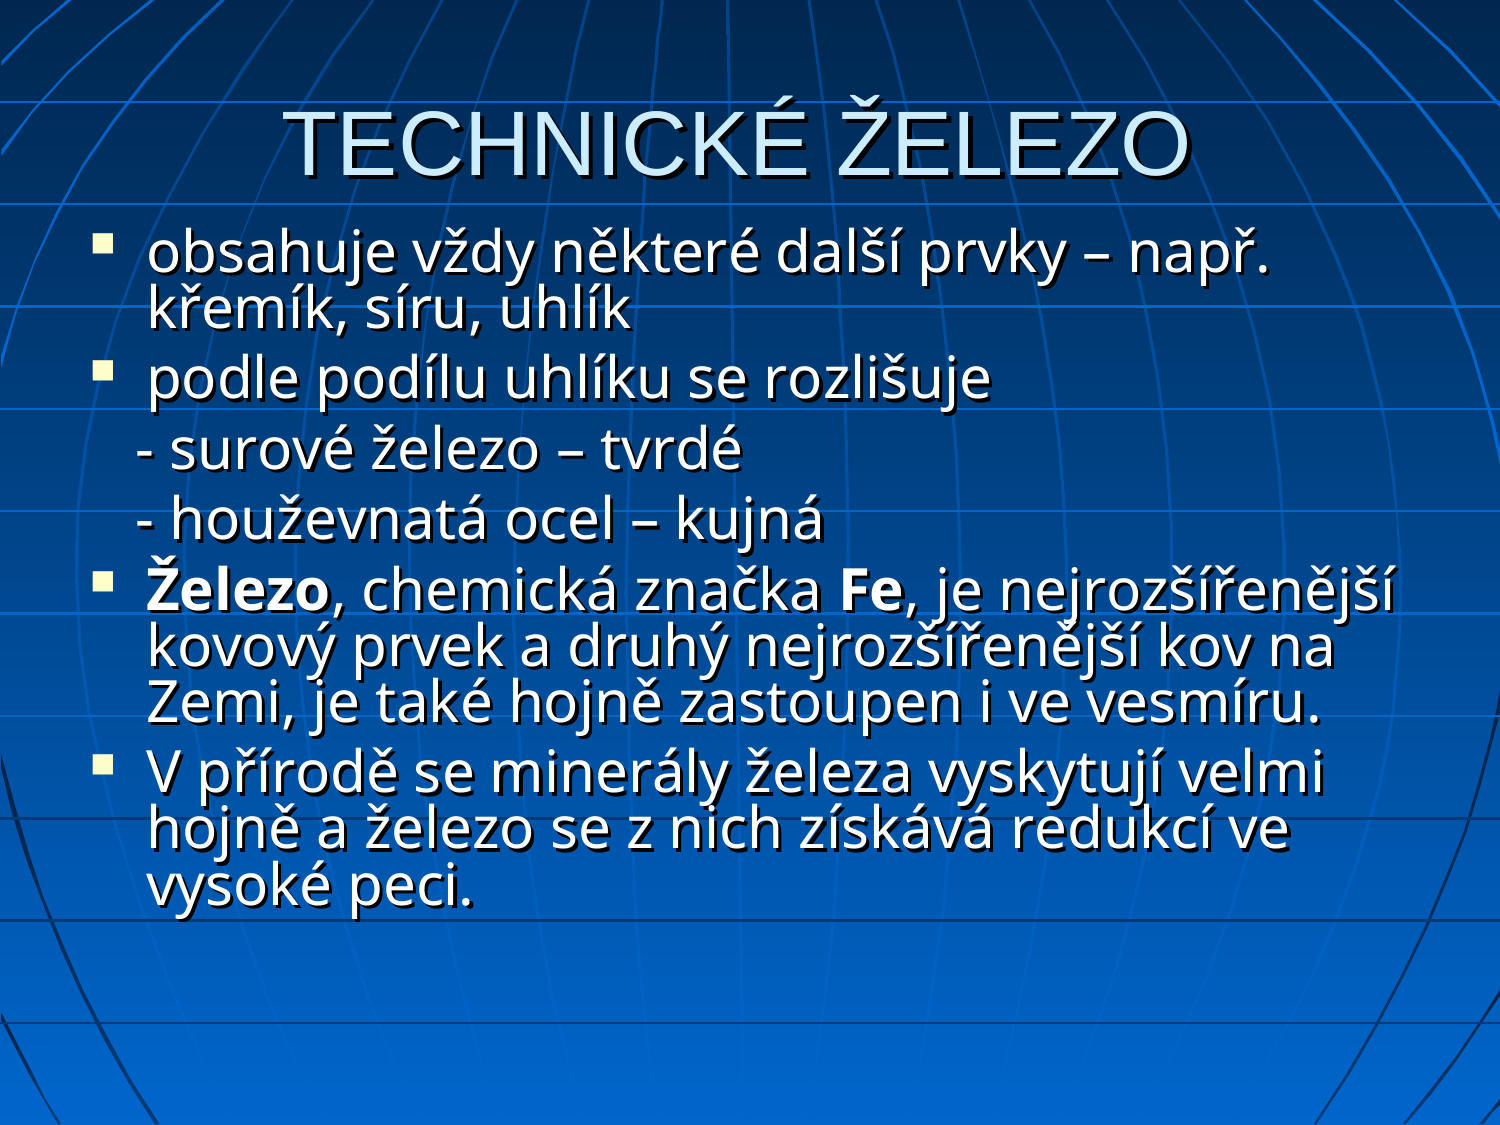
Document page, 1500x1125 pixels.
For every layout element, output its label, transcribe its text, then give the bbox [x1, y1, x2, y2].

list obsahuje vždy některé další prvky – např. křemík, síru, uhlík podle podílu uhlíku se rozlišuje - surové železo – tvrdé - houževnatá ocel – kujná Železo, chemická značka Fe, je nejrozšířenější kovový prvek a druhý nejrozšířenější kov na Zemi, je také hojně zastoupen i ve vesmíru. V přírodě se minerály železa vyskytují velmi hojně a železo se z nich získává redukcí ve vysoké peci. [75, 220, 1426, 1059]
title TECHNICKÉ ŽELEZO [75, 45, 1426, 220]
